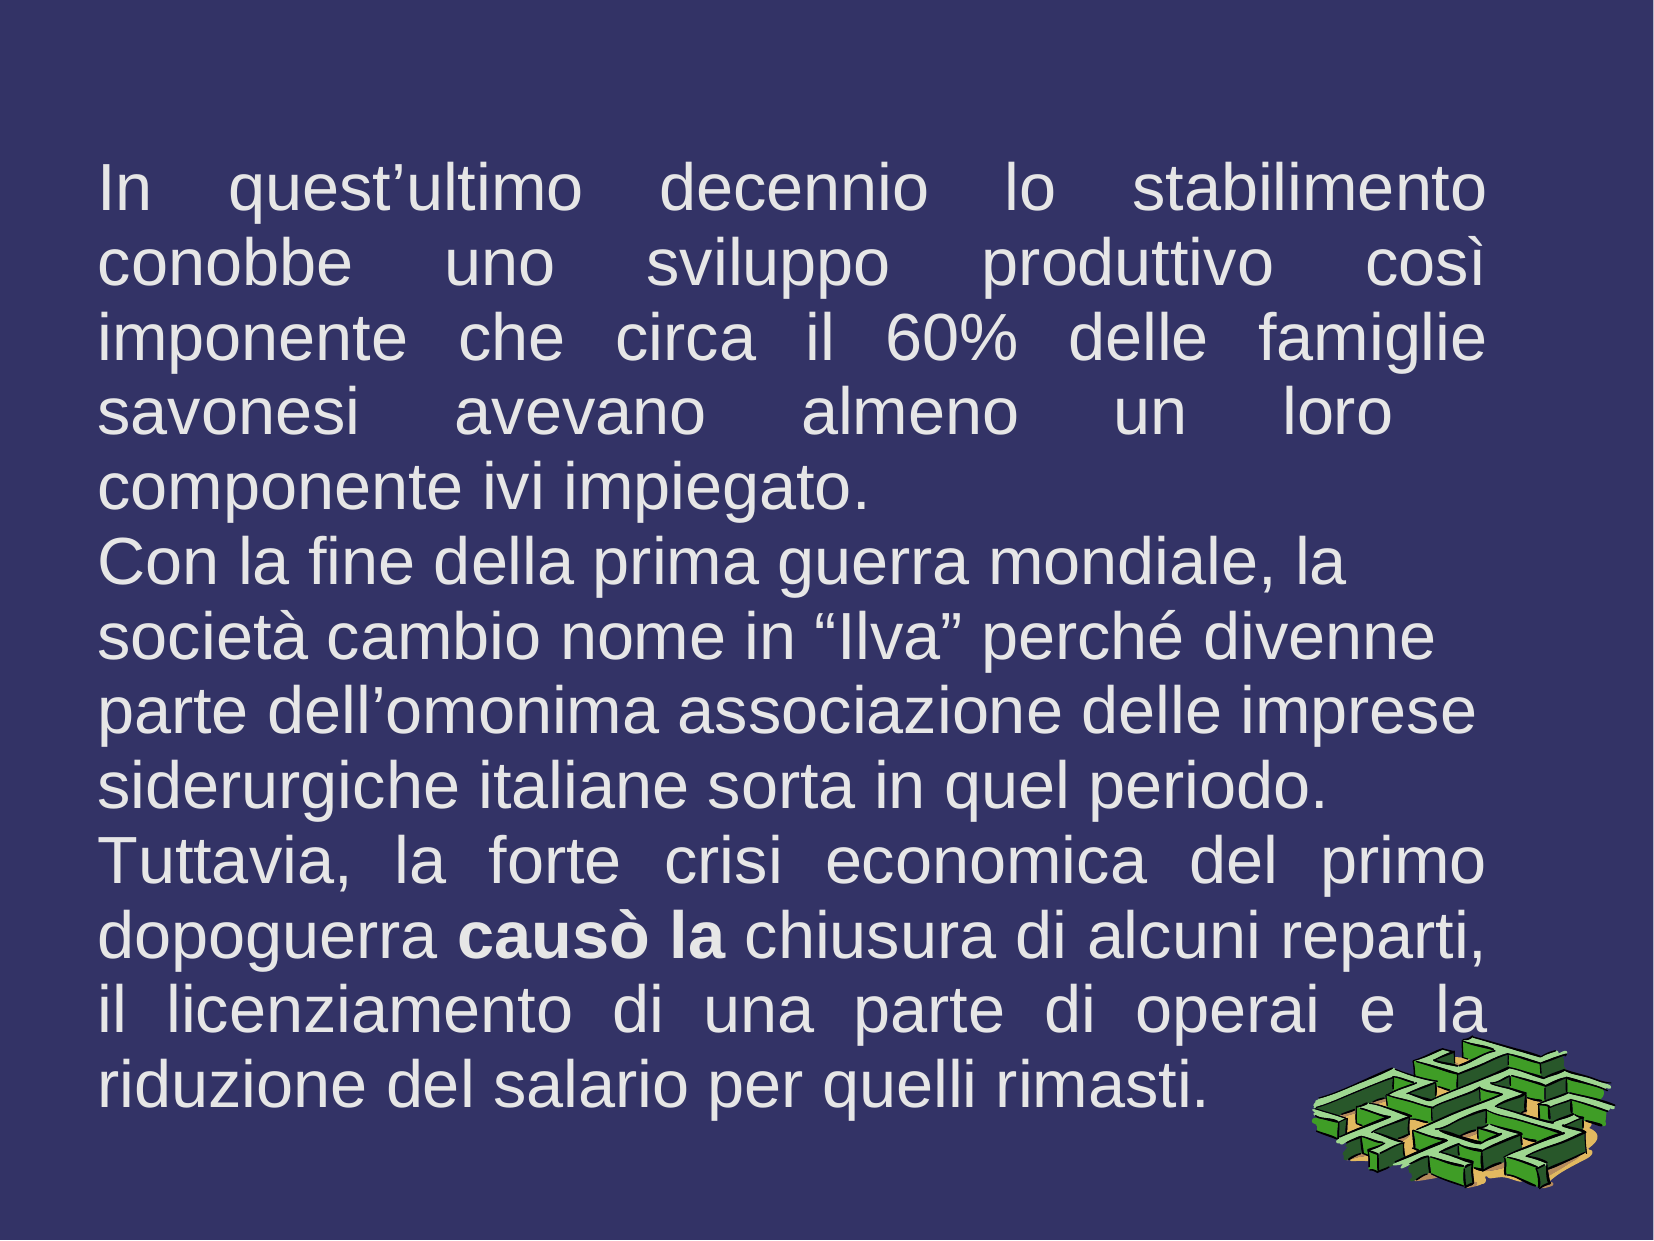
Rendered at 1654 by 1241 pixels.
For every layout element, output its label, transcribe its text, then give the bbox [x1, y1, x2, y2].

list In quest’ultimo decennio lo stabilimento conobbe uno sviluppo produttivo così imponente che circa il 60% delle famiglie savonesi avevano almeno un loro componente ivi impiegato. Con la fine della prima guerra mondiale, la società cambio nome in “Ilva” perché divenne parte dell’omonima associazione delle imprese siderurgiche italiane sorta in quel periodo. Tuttavia, la forte crisi economica del primo dopoguerra causò la chiusura di alcuni reparti, il licenziamento di una parte di operai e la riduzione del salario per quelli rimasti. [97, 150, 1489, 1123]
